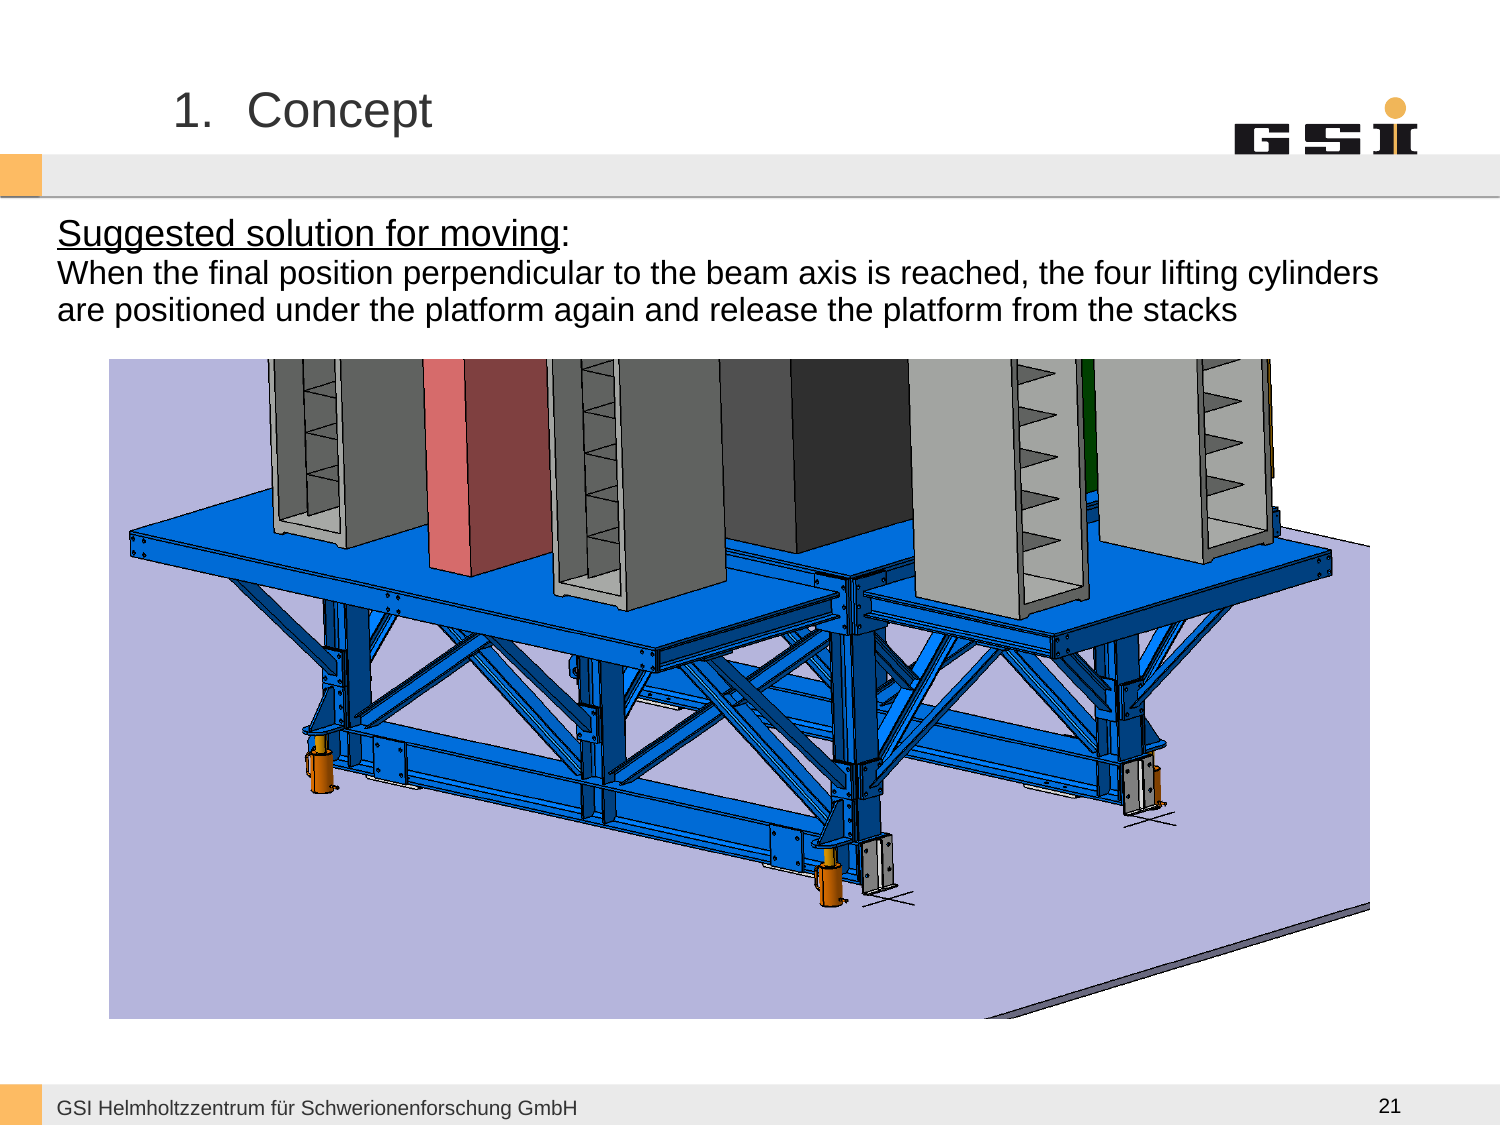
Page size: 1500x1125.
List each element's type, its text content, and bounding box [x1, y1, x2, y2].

picture [1233, 95, 1419, 154]
title 1. Concept [137, 45, 1054, 175]
picture [109, 359, 1370, 1019]
text_box Suggested solution for moving: When the final position perpendicular to the beam axis is reached, the four lifting cylinders are positioned under the platform again and release the platform from the stacks [42, 204, 1500, 430]
